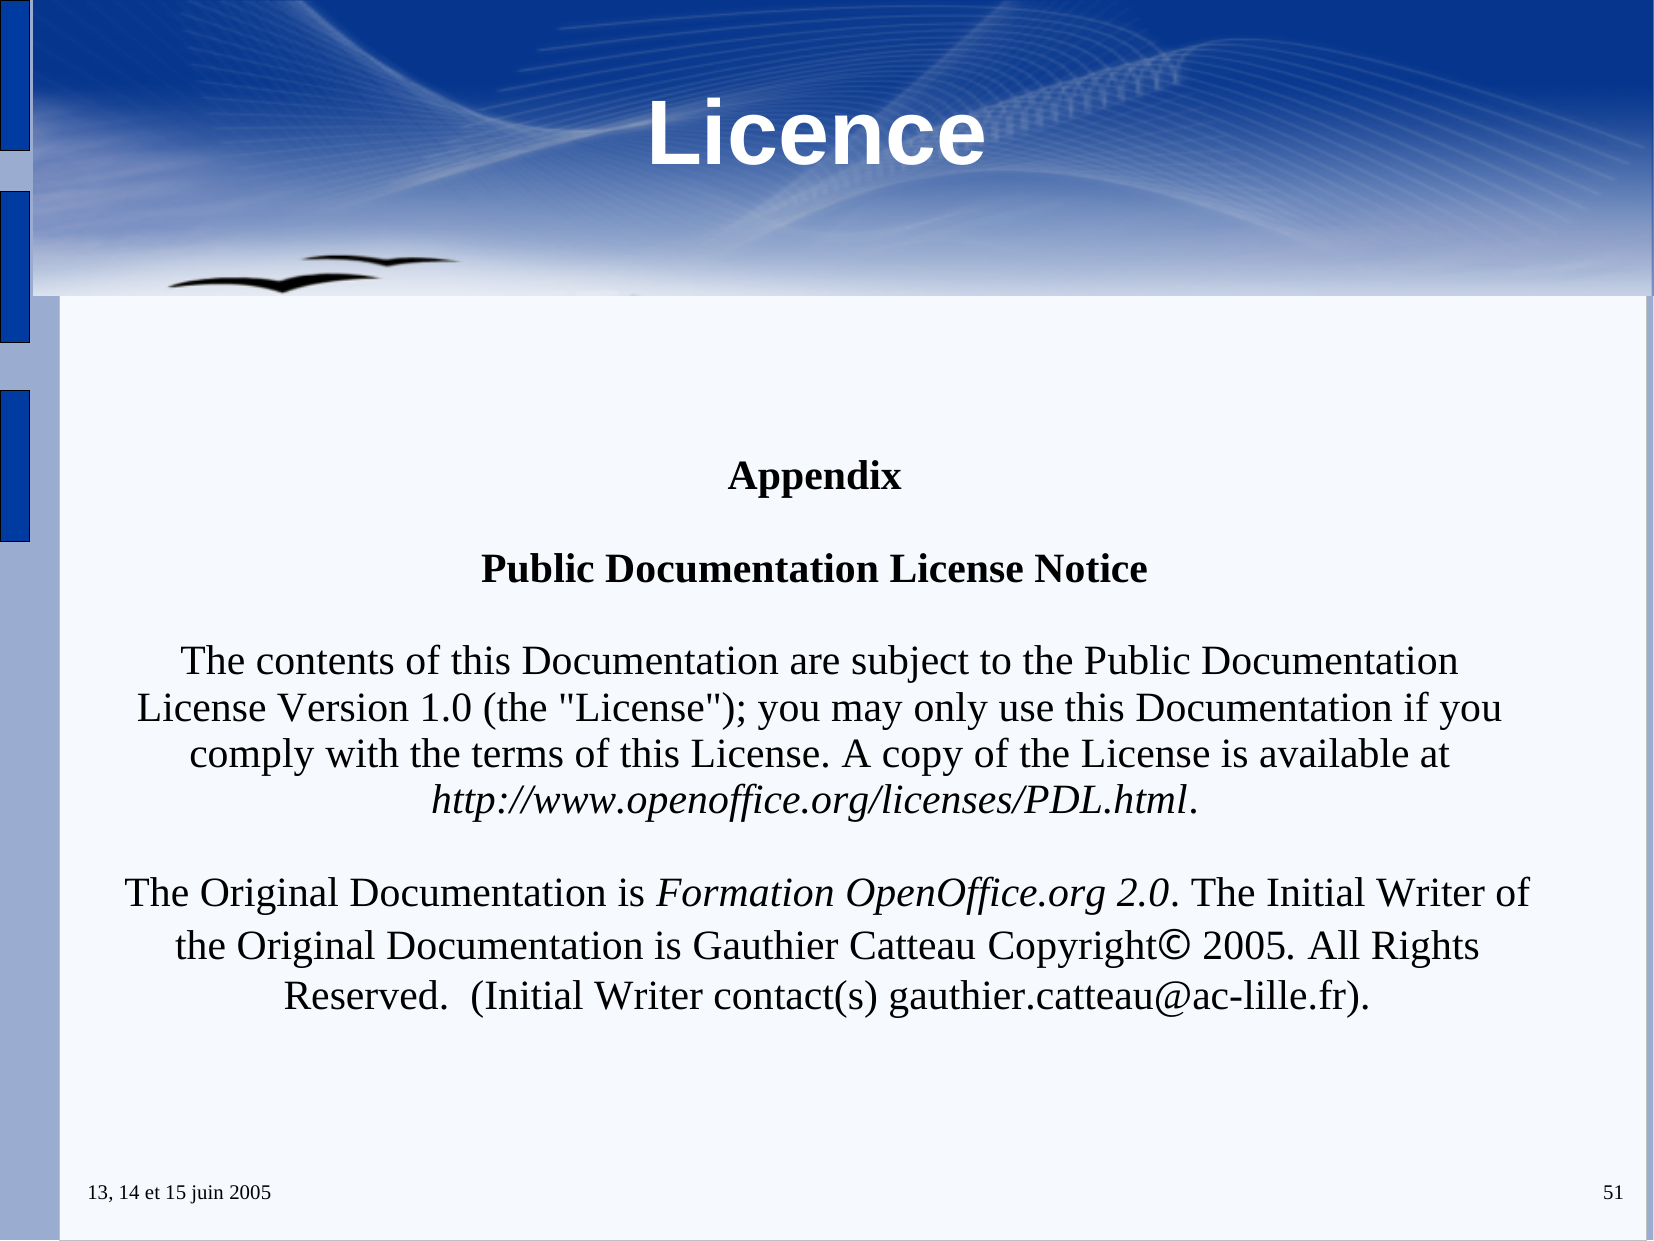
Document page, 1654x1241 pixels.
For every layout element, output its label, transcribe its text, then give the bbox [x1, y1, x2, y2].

picture [33, 0, 1654, 296]
subtitle Appendix Public Documentation License Notice The contents of this Documentation are subject to the Public Documentation License Version 1.0 (the "License"); you may only use this Documentation if you comply with the terms of this License. A copy of the License is available at http://www.openoffice.org/licenses/PDL.html. The Original Documentation is Formation OpenOffice.org 2.0. The Initial Writer of the Original Documentation is Gauthier Catteau Copyright© 2005. All Rights Reserved. (Initial Writer contact(s) gauthier.catteau@ac-lille.fr). [121, 344, 1534, 1127]
title Licence [118, 29, 1531, 237]
